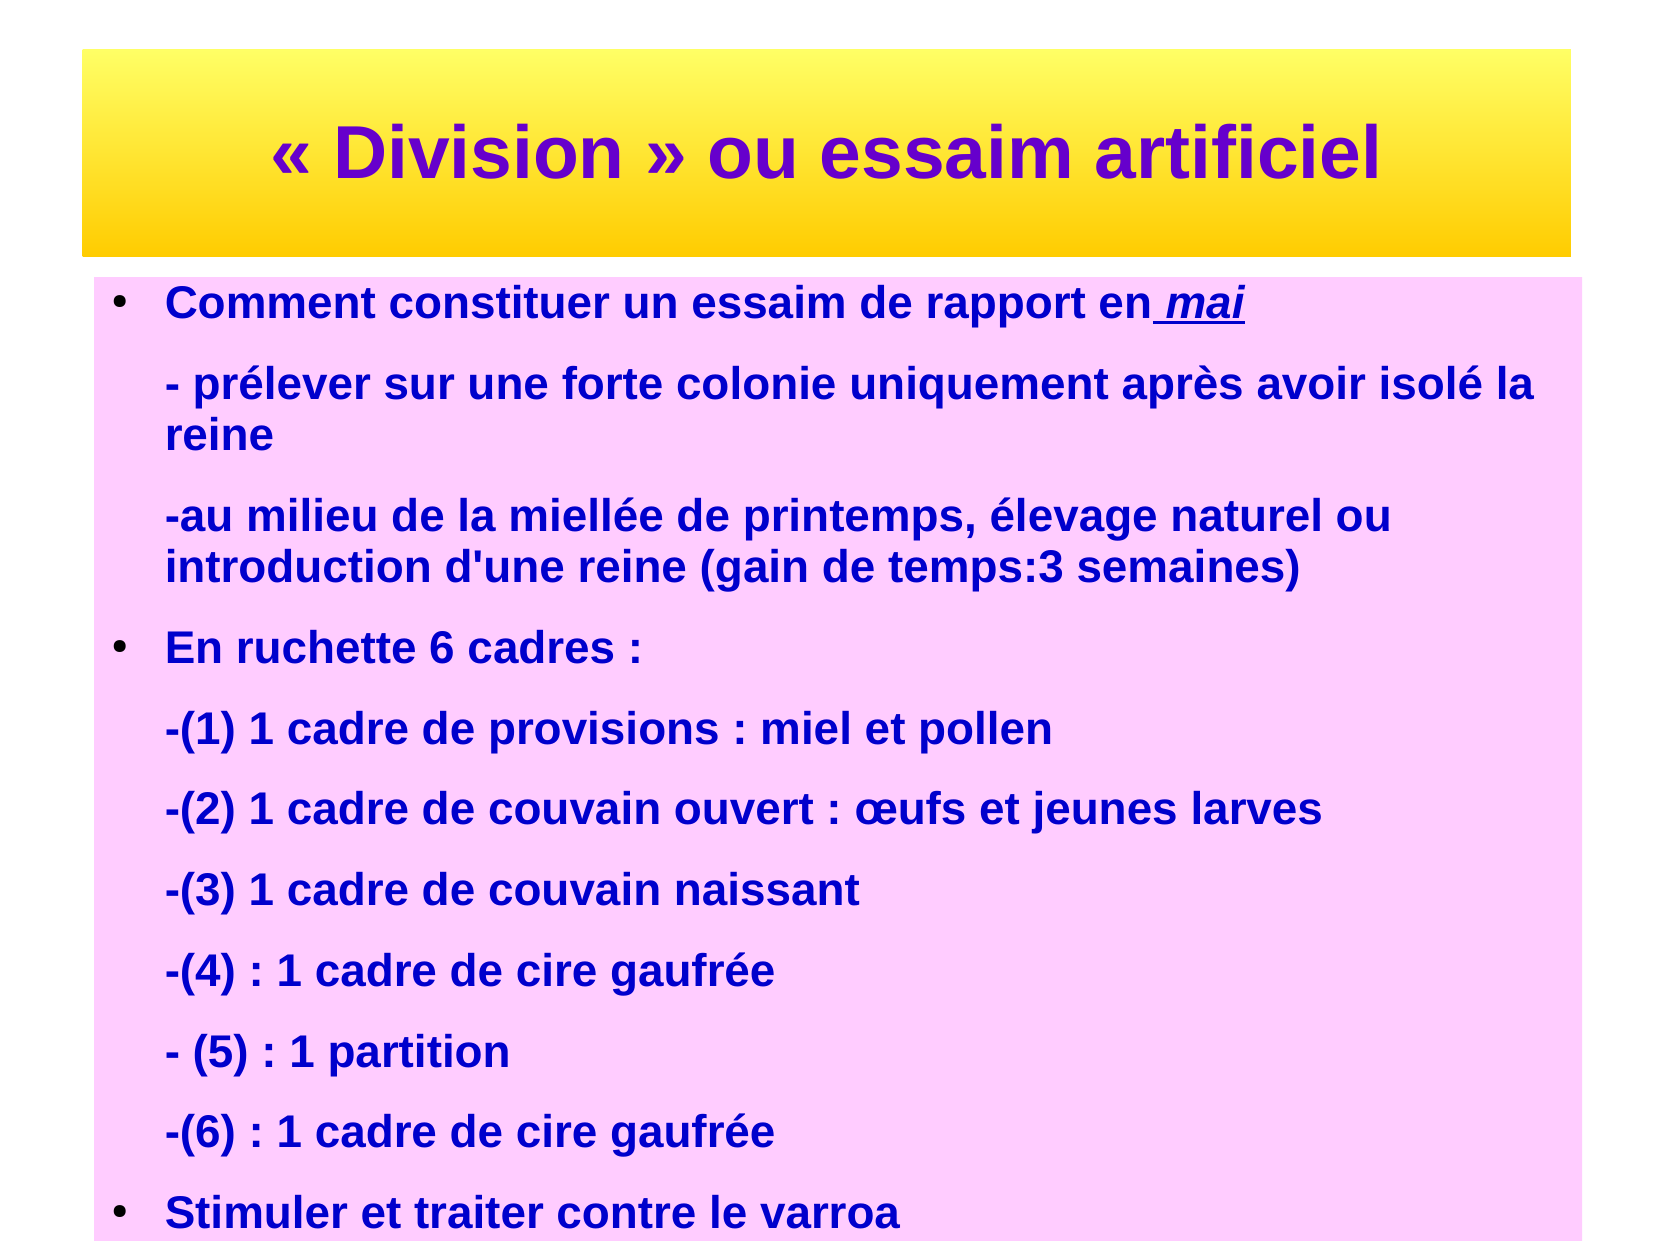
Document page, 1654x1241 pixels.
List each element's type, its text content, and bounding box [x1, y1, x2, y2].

title « Division » ou essaim artificiel [82, 49, 1571, 257]
list Comment constituer un essaim de rapport en mai - prélever sur une forte colonie uniquement après avoir isolé la reine -au milieu de la miellée de printemps, élevage naturel ou introduction d'une reine (gain de temps:3 semaines) En ruchette 6 cadres : -(1) 1 cadre de provisions : miel et pollen -(2) 1 cadre de couvain ouvert : œufs et jeunes larves -(3) 1 cadre de couvain naissant -(4) : 1 cadre de cire gaufrée - (5) : 1 partition -(6) : 1 cadre de cire gaufrée Stimuler et traiter contre le varroa [94, 277, 1583, 1241]
